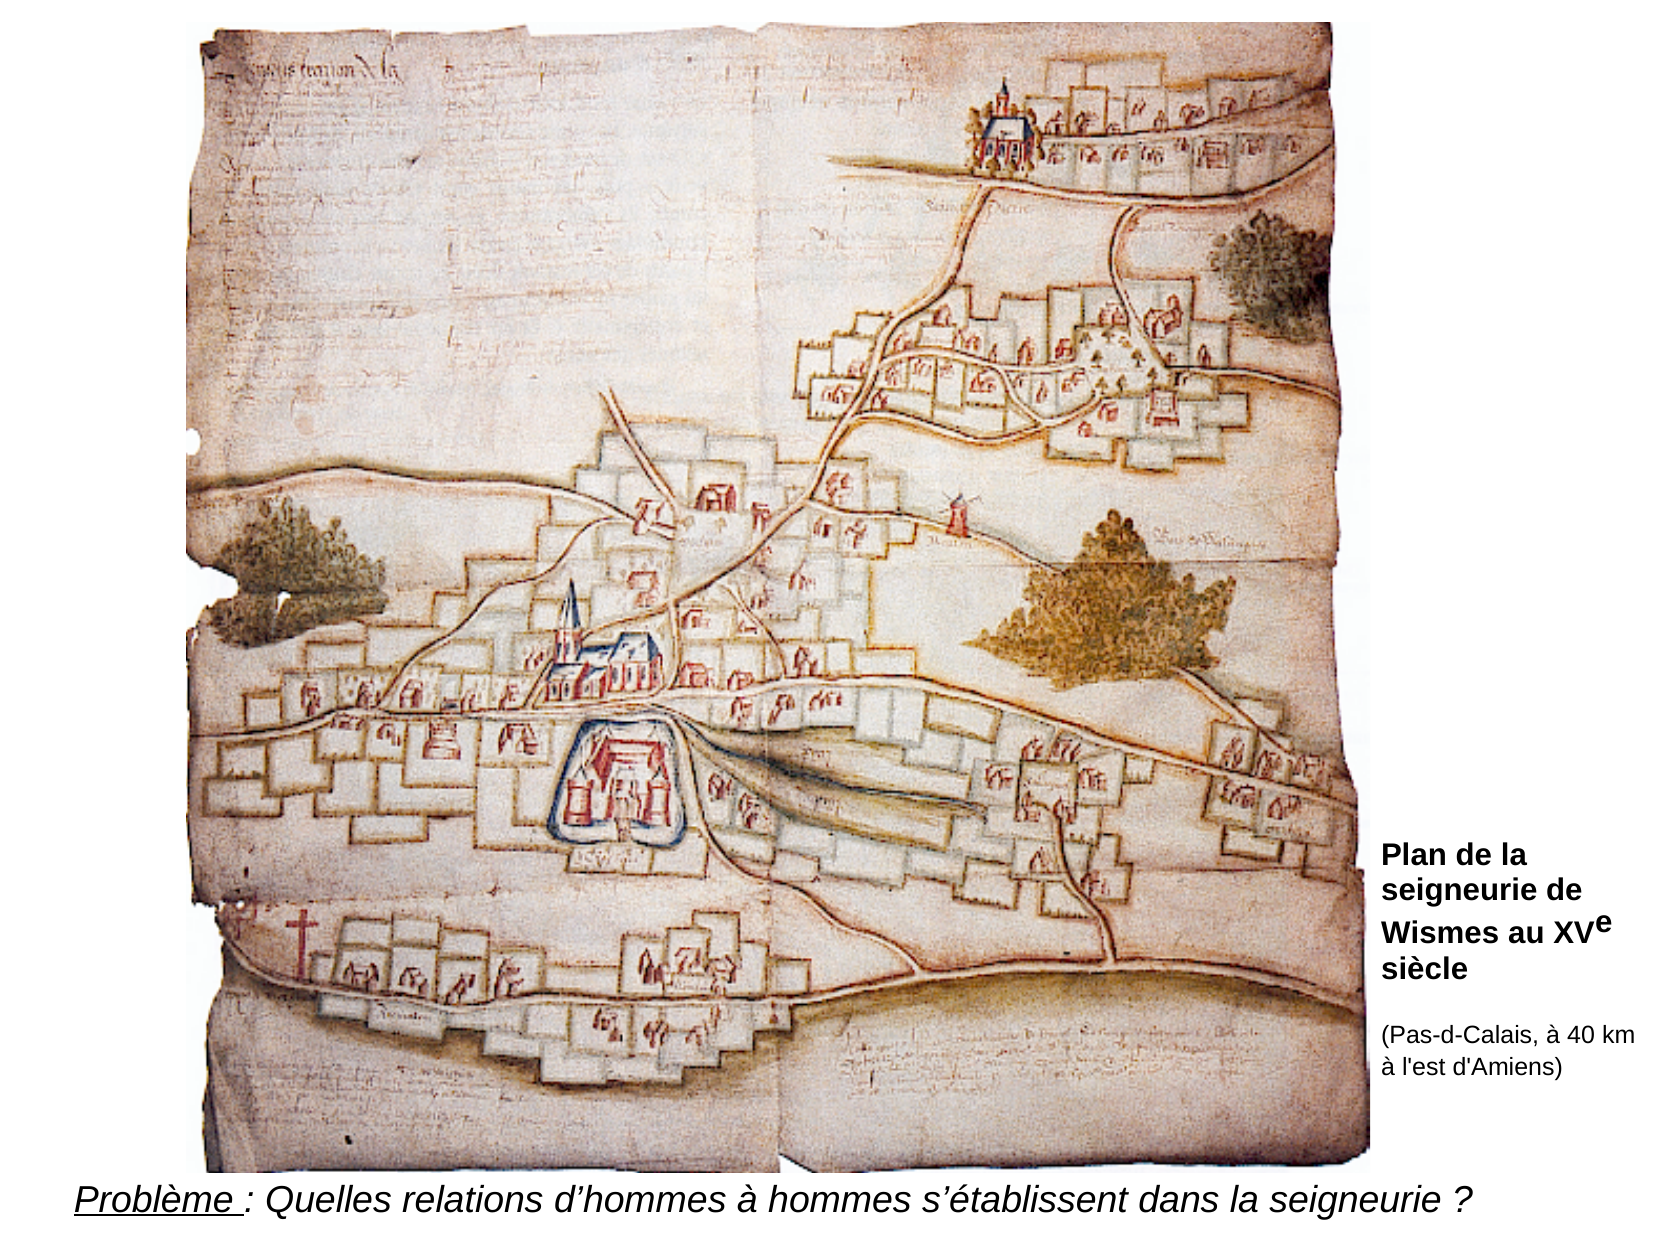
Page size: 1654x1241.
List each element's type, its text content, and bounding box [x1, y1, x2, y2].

text_box Problème : Quelles relations d’hommes à hommes s’établissent dans la seigneurie ? [58, 1171, 1654, 1228]
text_box Plan de la seigneurie de Wismes au XVe siècle (Pas-d-Calais, à 40 km à l'est d'Amiens) [1366, 830, 1654, 1090]
picture [186, 22, 1371, 1171]
